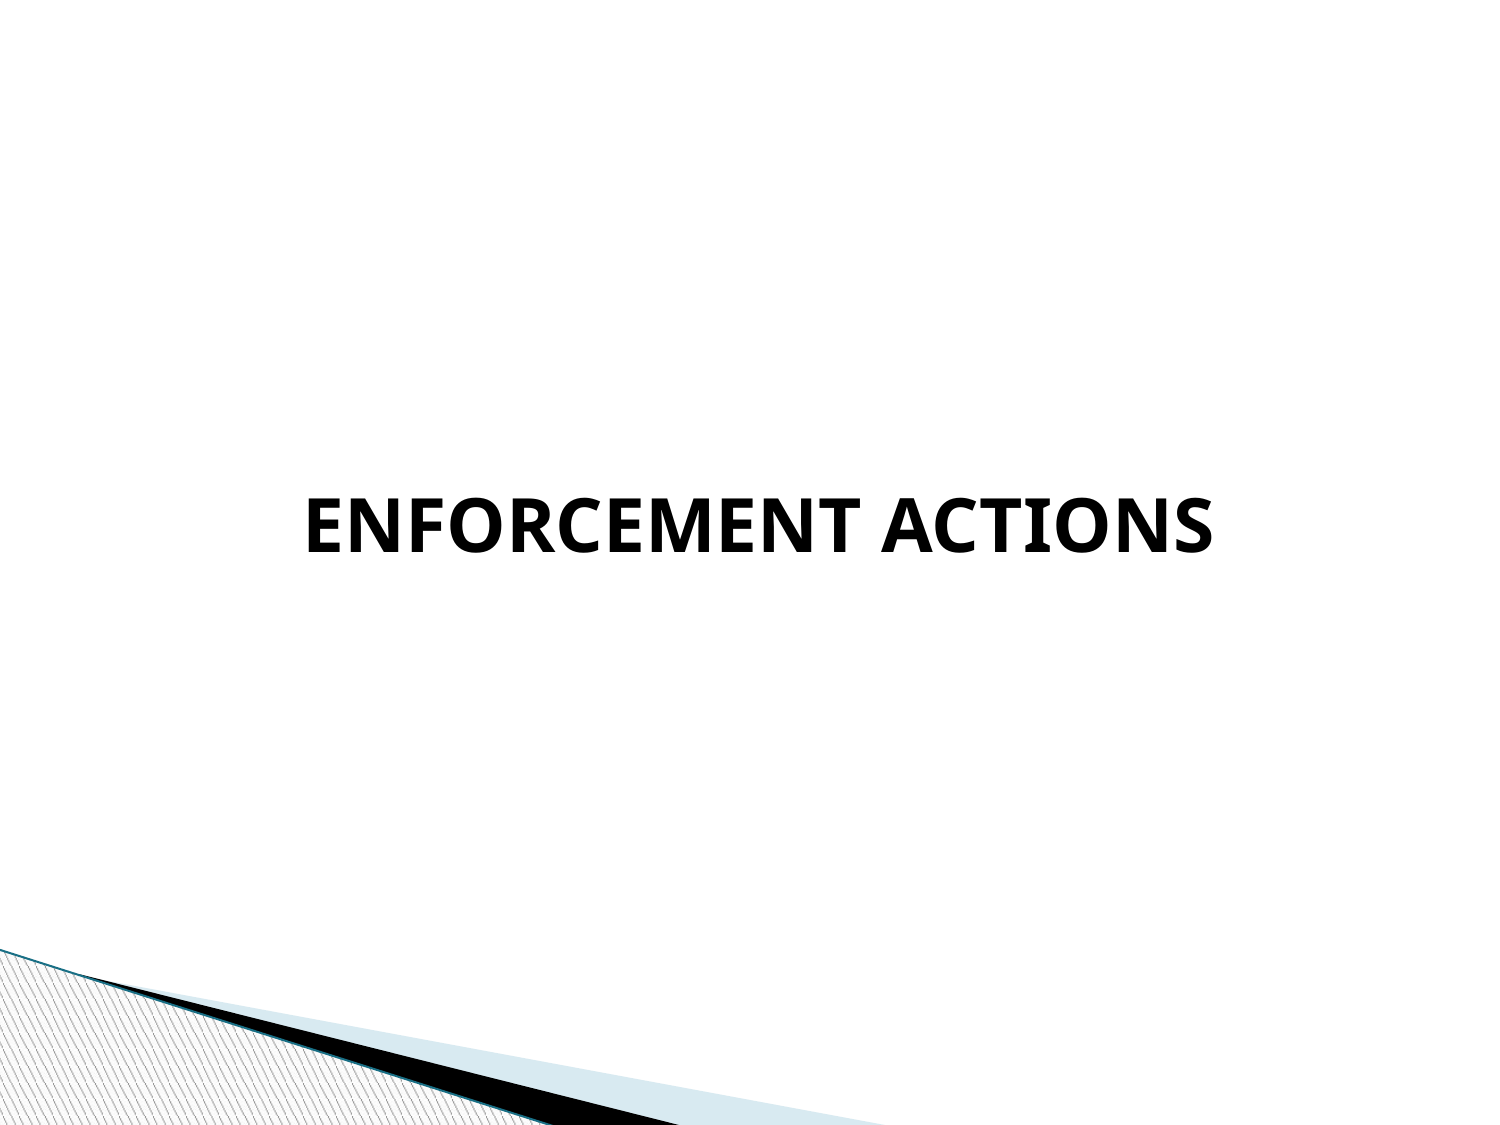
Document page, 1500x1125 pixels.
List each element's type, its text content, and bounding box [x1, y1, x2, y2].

list ENFORCEMENT ACTIONS [75, 243, 1425, 986]
picture [0, 952, 543, 1125]
